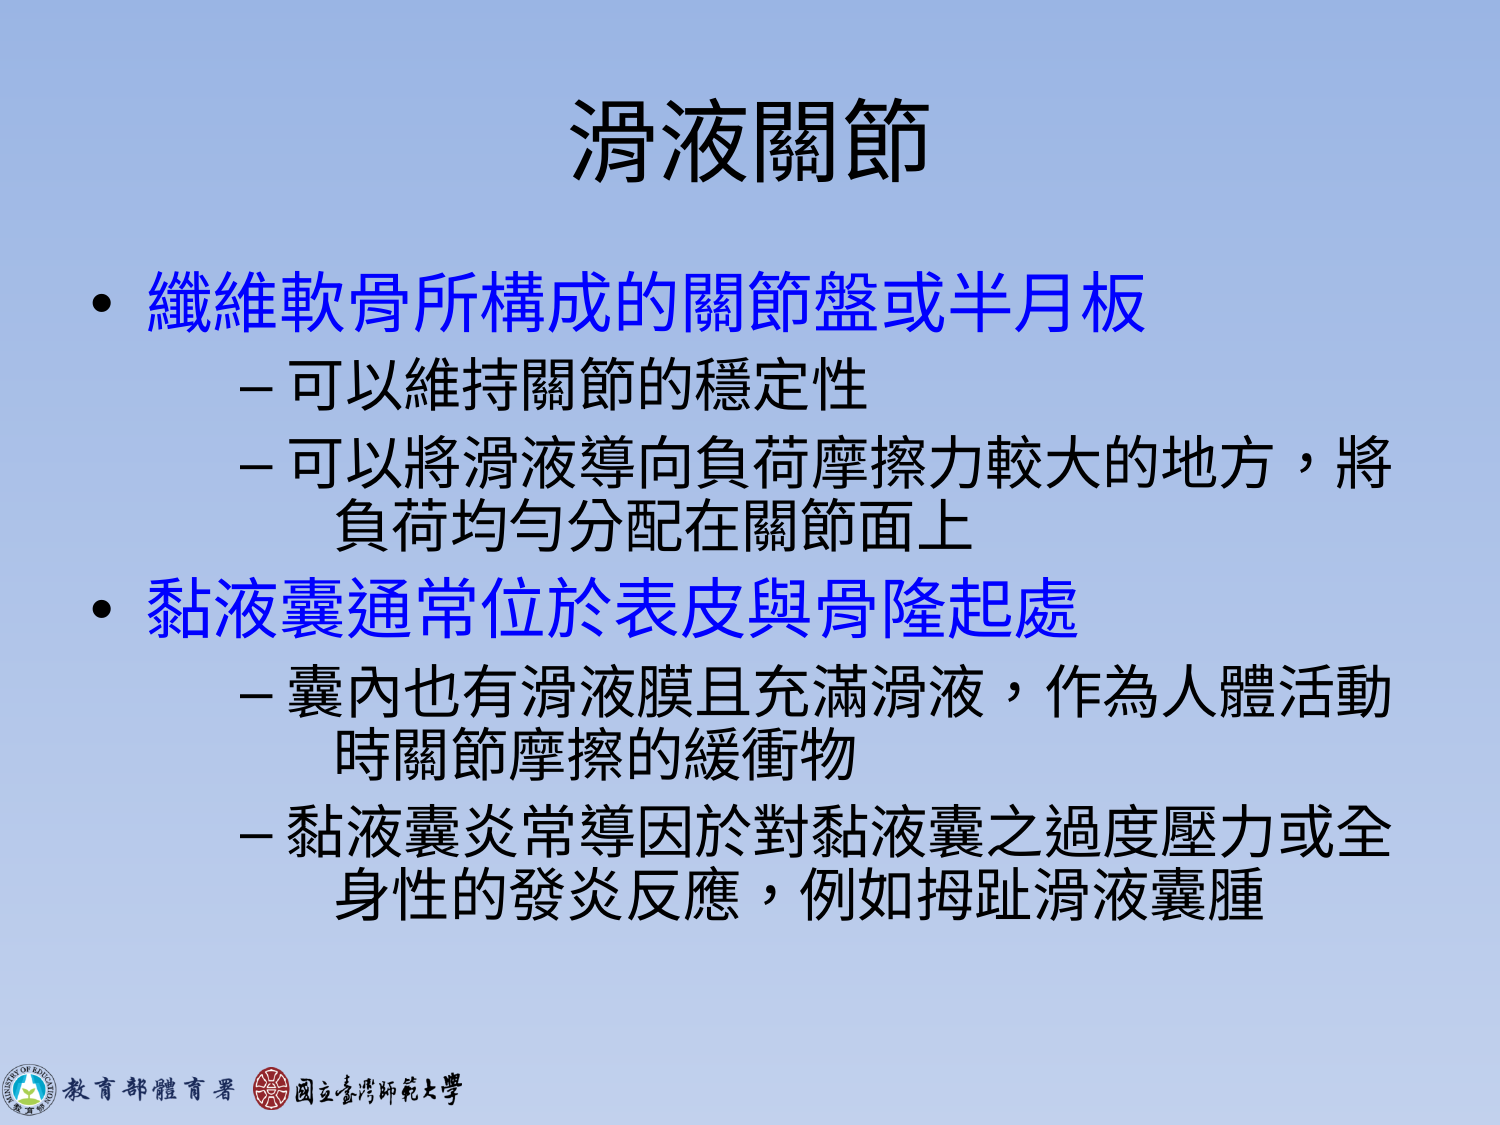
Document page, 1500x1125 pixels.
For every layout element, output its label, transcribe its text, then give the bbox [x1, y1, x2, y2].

title 滑液關節 [75, 45, 1426, 233]
list 纖維軟骨所構成的關節盤或半月板 可以維持關節的穩定性 可以將滑液導向負荷摩擦力較大的地方，將負荷均勻分配在關節面上 黏液囊通常位於表皮與骨隆起處 囊內也有滑液膜且充滿滑液，作為人體活動時關節摩擦的緩衝物 黏液囊炎常導因於對黏液囊之過度壓力或全身性的發炎反應，例如拇趾滑液囊腫 [75, 262, 1426, 1005]
